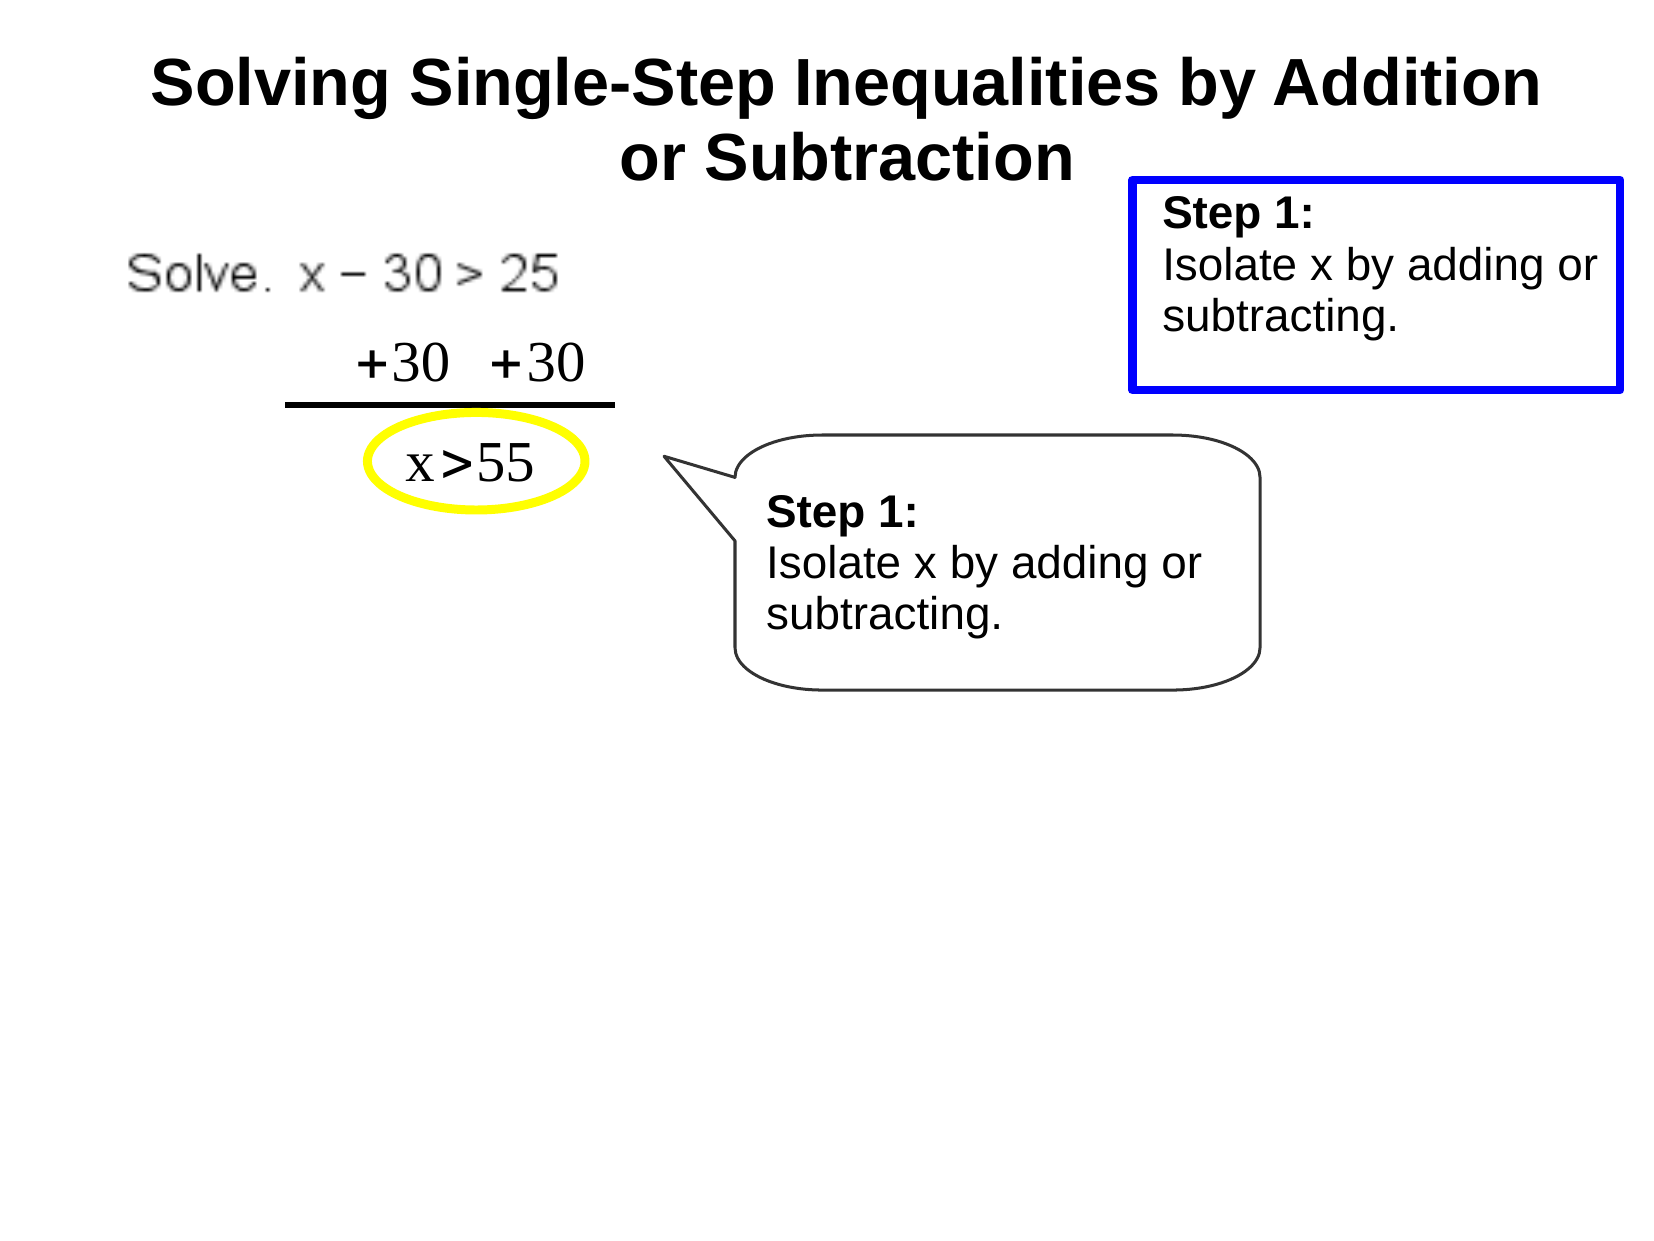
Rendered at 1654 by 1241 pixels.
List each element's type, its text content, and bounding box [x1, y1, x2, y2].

text_box Step 1: Isolate x by adding or subtracting. [664, 435, 1261, 691]
text_box Solving Single-Step Inequalities by Addition or Subtraction [120, 37, 1576, 202]
chart [348, 330, 593, 396]
chart [397, 429, 542, 496]
picture [127, 230, 811, 308]
text_box Step 1: Isolate x by adding or subtracting. [1147, 184, 1616, 386]
text_box Step 1: Isolate x by adding or subtracting. [1147, 180, 1628, 912]
